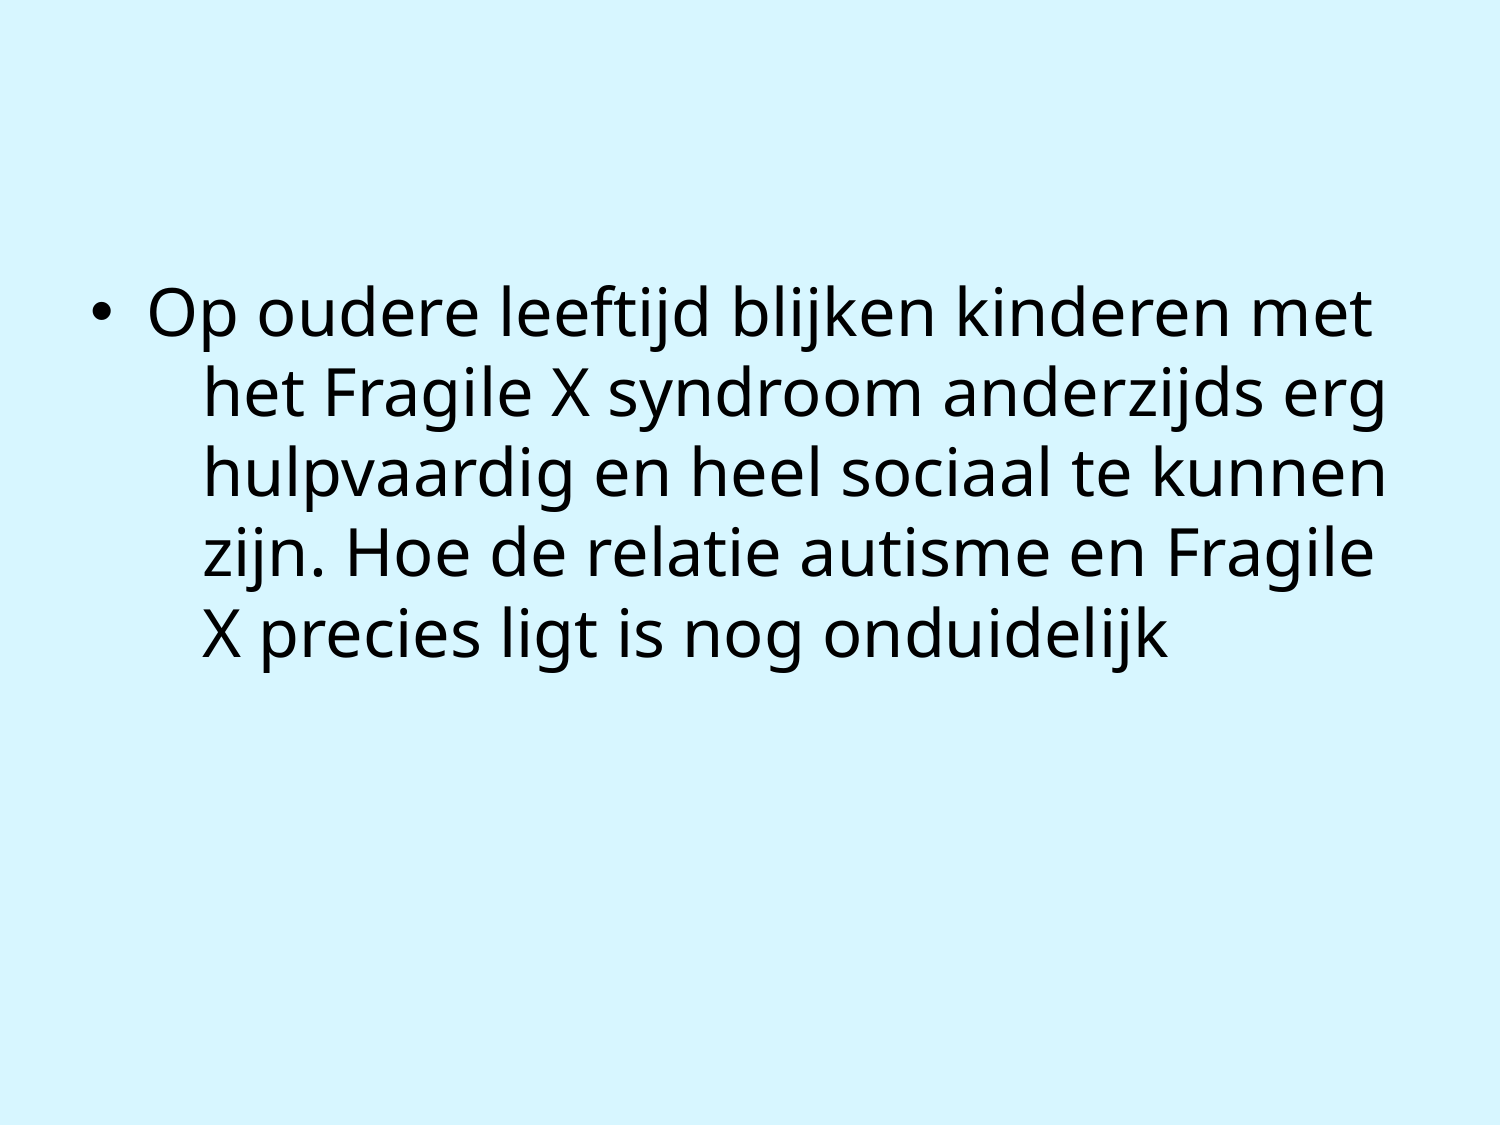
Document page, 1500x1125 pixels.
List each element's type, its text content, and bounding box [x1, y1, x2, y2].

list Op oudere leeftijd blijken kinderen met het Fragile X syndroom anderzijds erg hulpvaardig en heel sociaal te kunnen zijn. Hoe de relatie autisme en Fragile X precies ligt is nog onduidelijk [75, 262, 1426, 1005]
